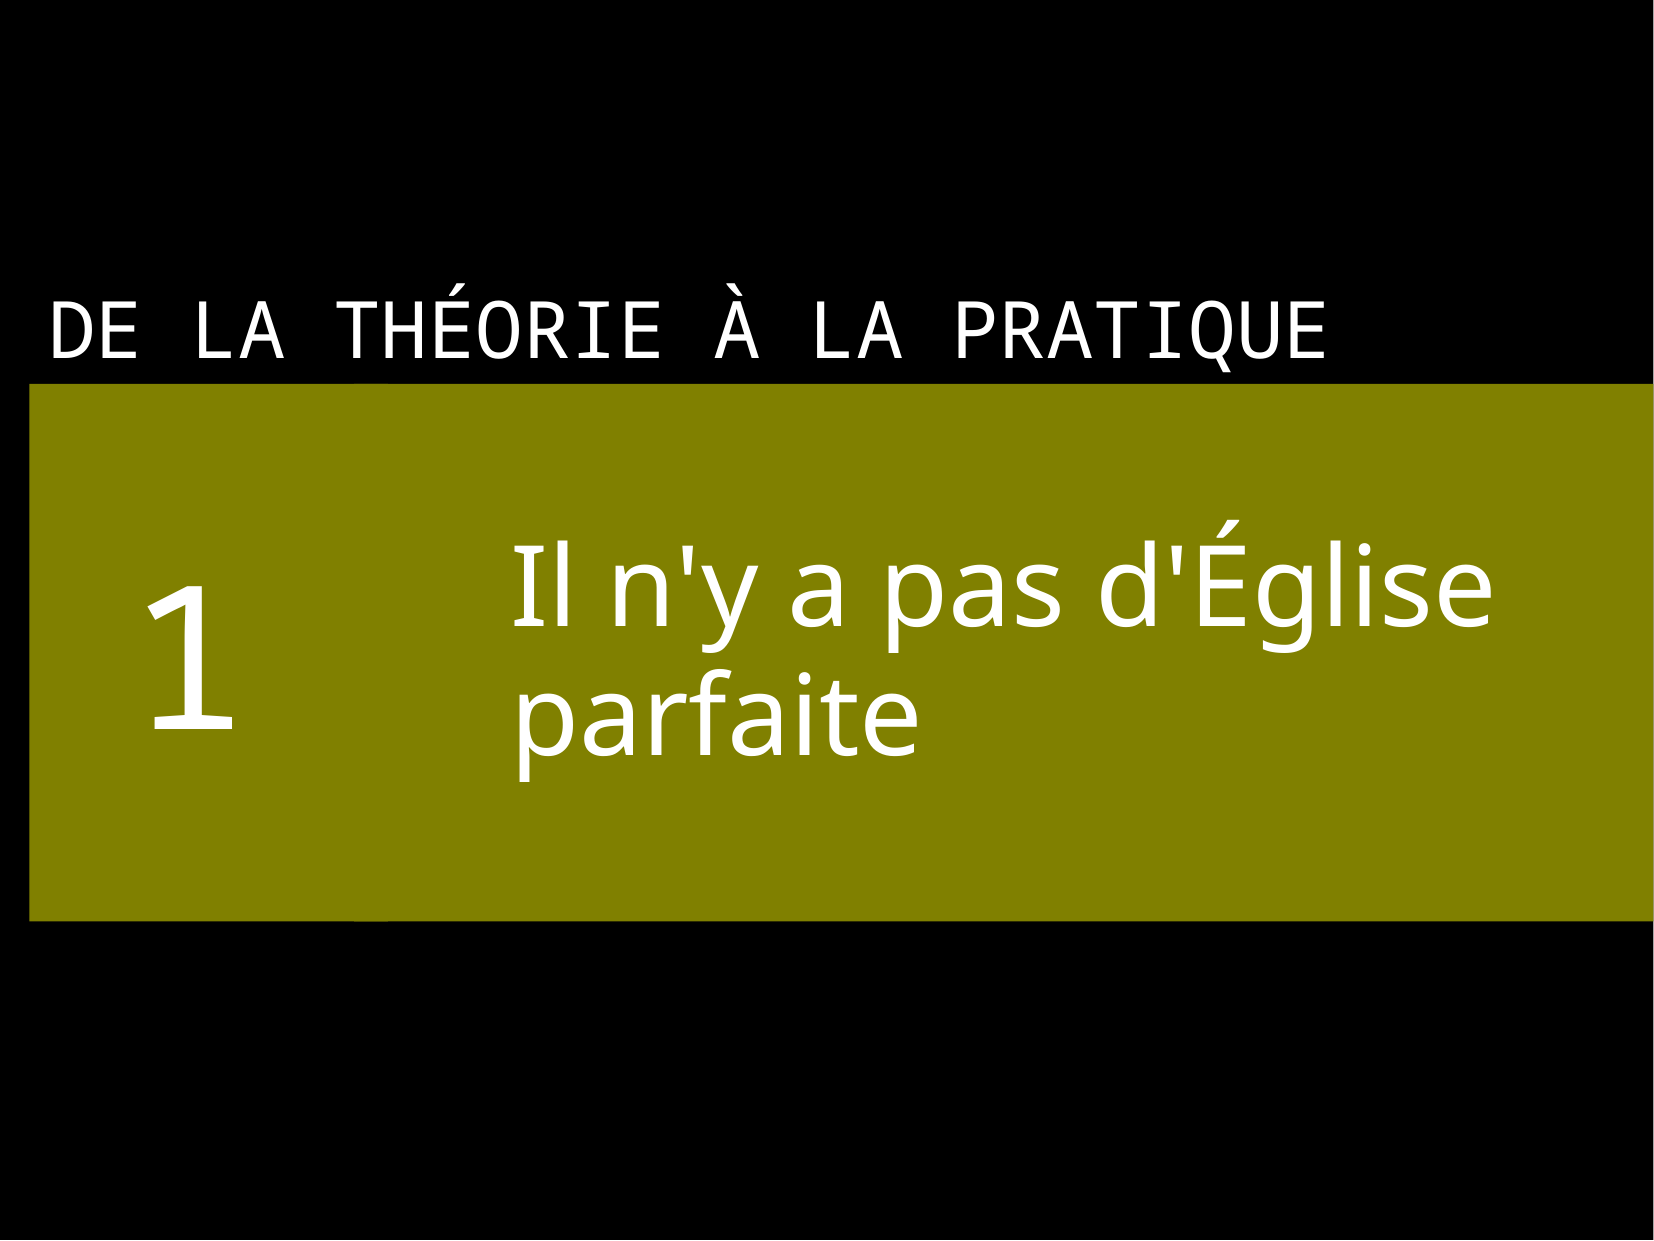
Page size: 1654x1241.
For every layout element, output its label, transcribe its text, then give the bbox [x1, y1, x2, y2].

text_box Il n'y a pas d'Église parfaite [354, 383, 1654, 922]
text_box [29, 383, 354, 922]
text_box DE LA THÉORIE À LA PRATIQUE [33, 265, 1376, 390]
text_box 1 [114, 507, 254, 796]
